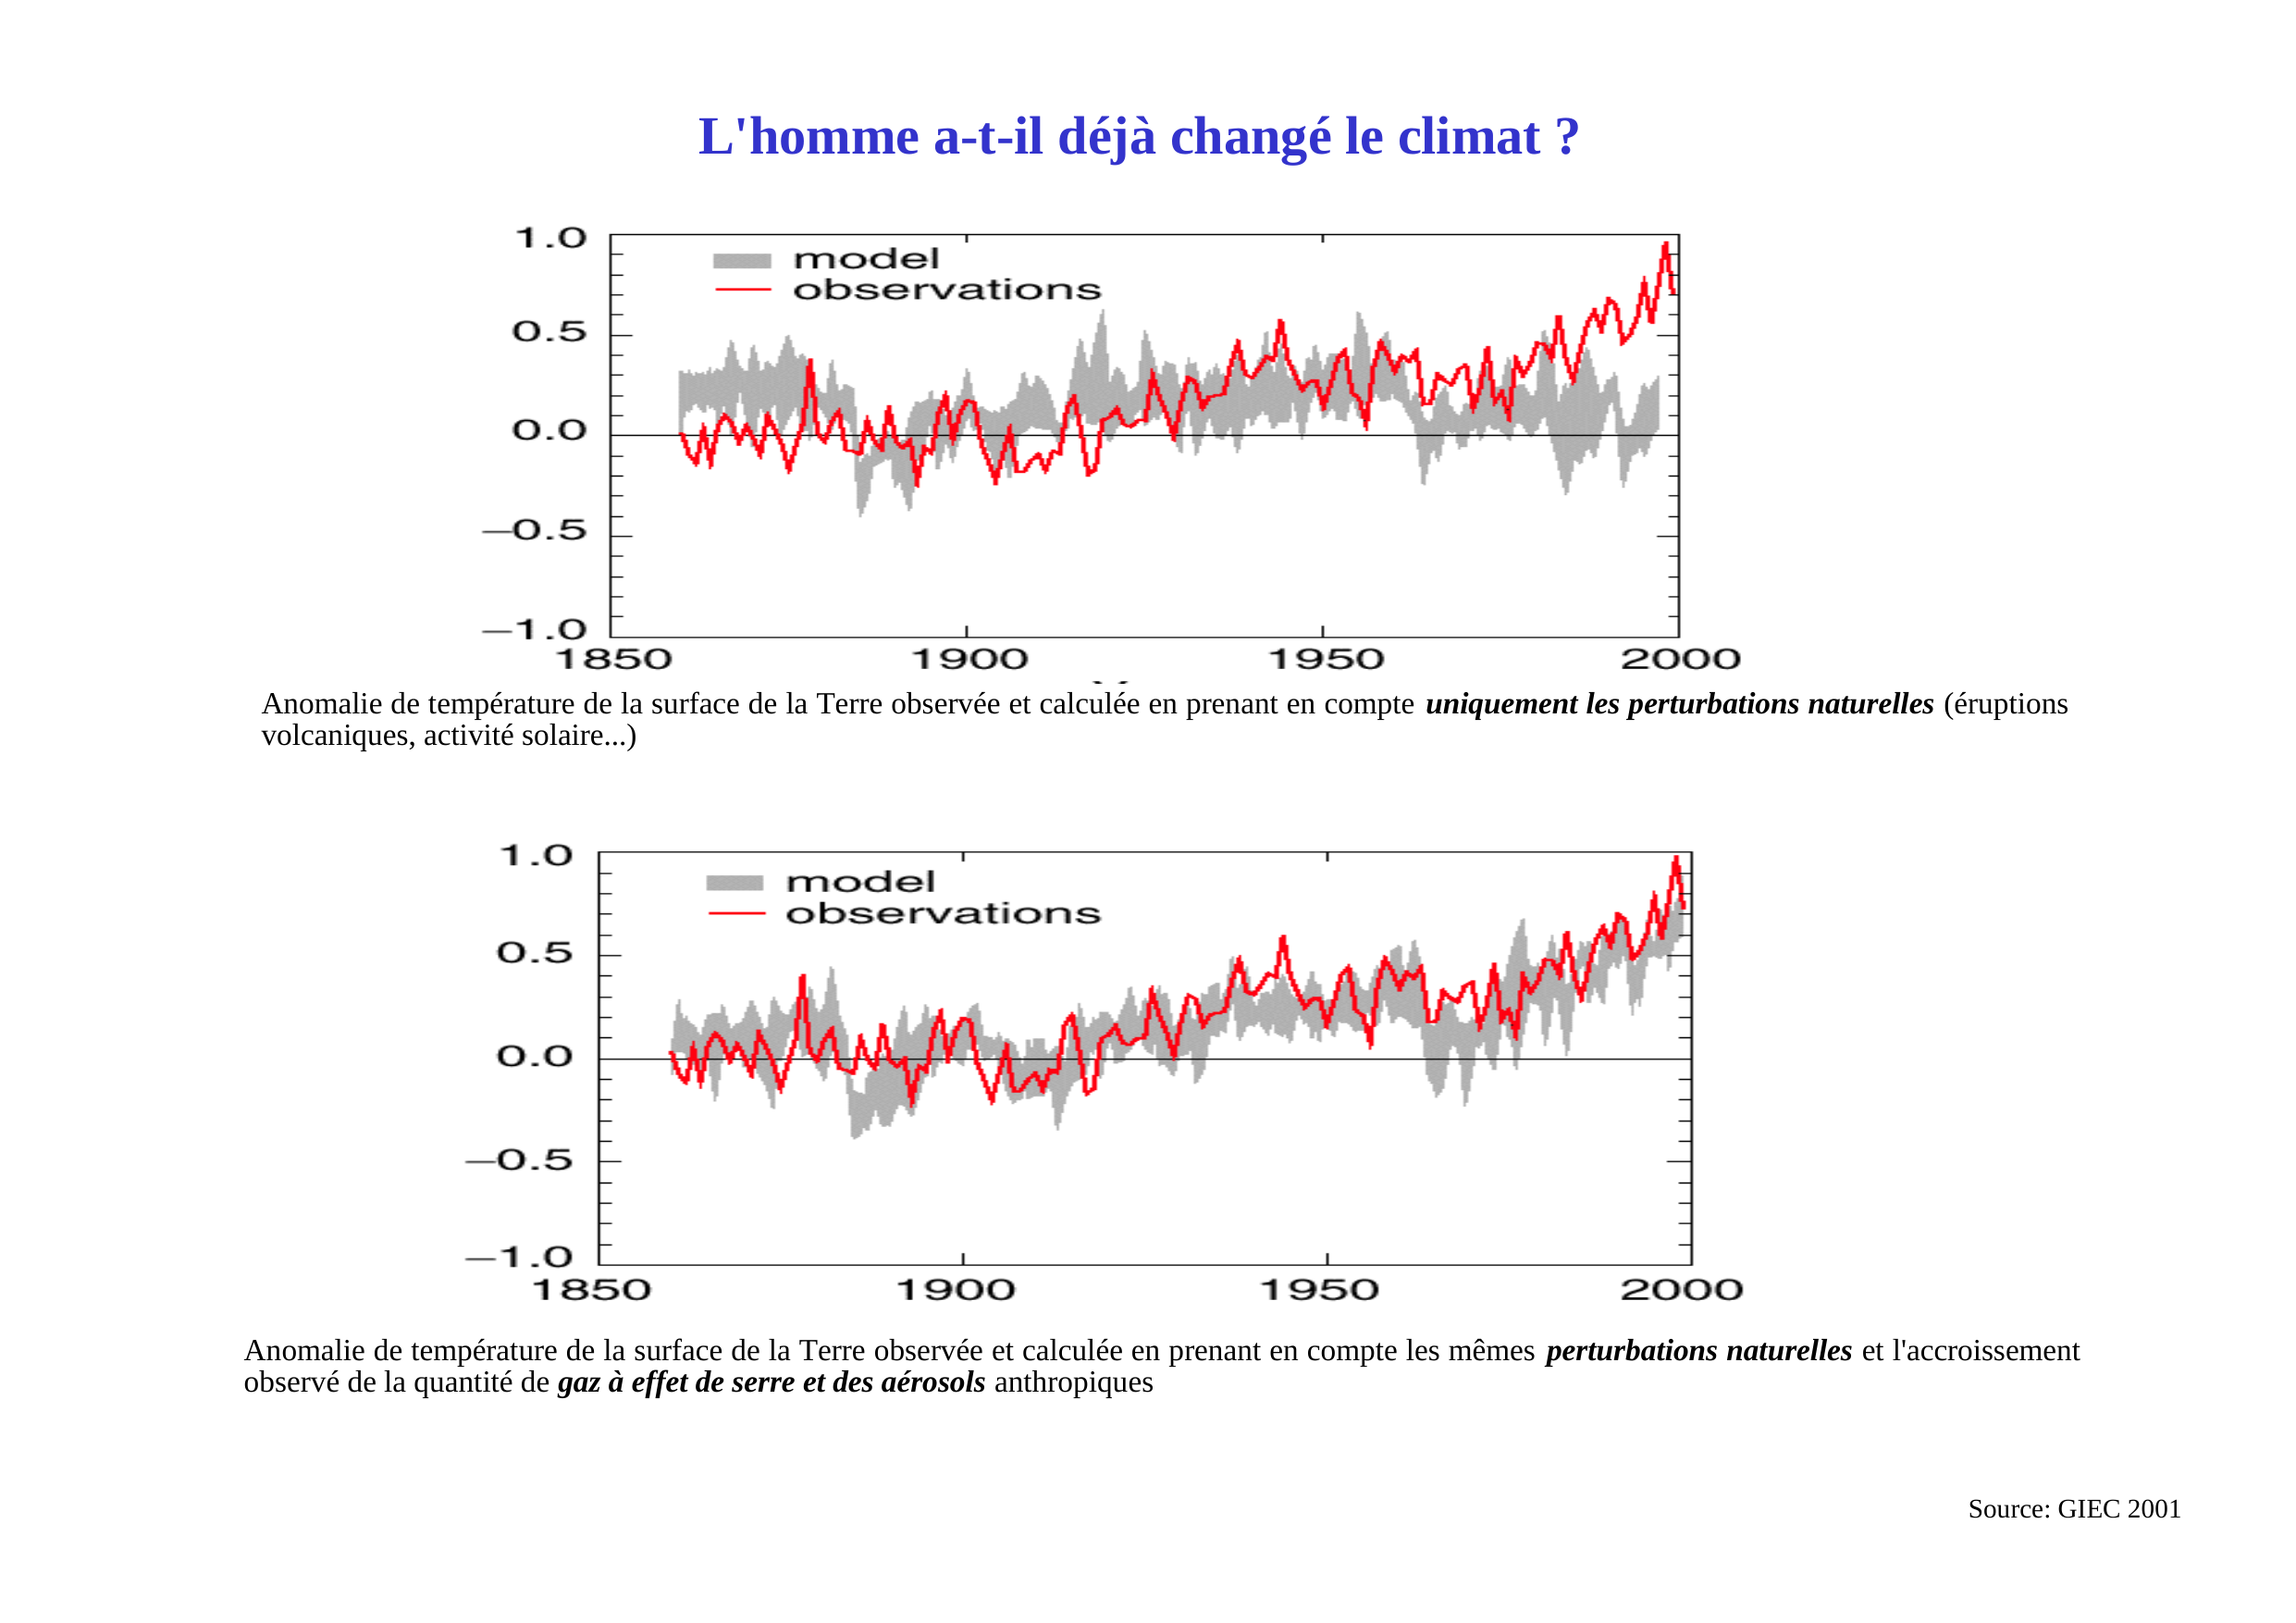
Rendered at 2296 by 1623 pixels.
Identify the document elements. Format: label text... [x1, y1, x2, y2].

text_box L'homme a-t-il déjà changé le climat ? [232, 80, 2049, 195]
text_box Anomalie de température de la surface de la Terre observée et calculée en prenant en compte uniquement les perturbations naturelles (éruptions volcaniques, activité solaire...) [247, 681, 2083, 805]
picture [464, 219, 1750, 681]
text_box Anomalie de température de la surface de la Terre observée et calculée en prenant en compte les mêmes perturbations naturelles et l'accroissement observé de la quantité de gaz à effet de serre et des aérosols anthropiques [230, 1328, 2095, 1498]
picture [454, 840, 1762, 1314]
text_box Source: GIEC 2001 [1574, 1488, 2197, 1553]
